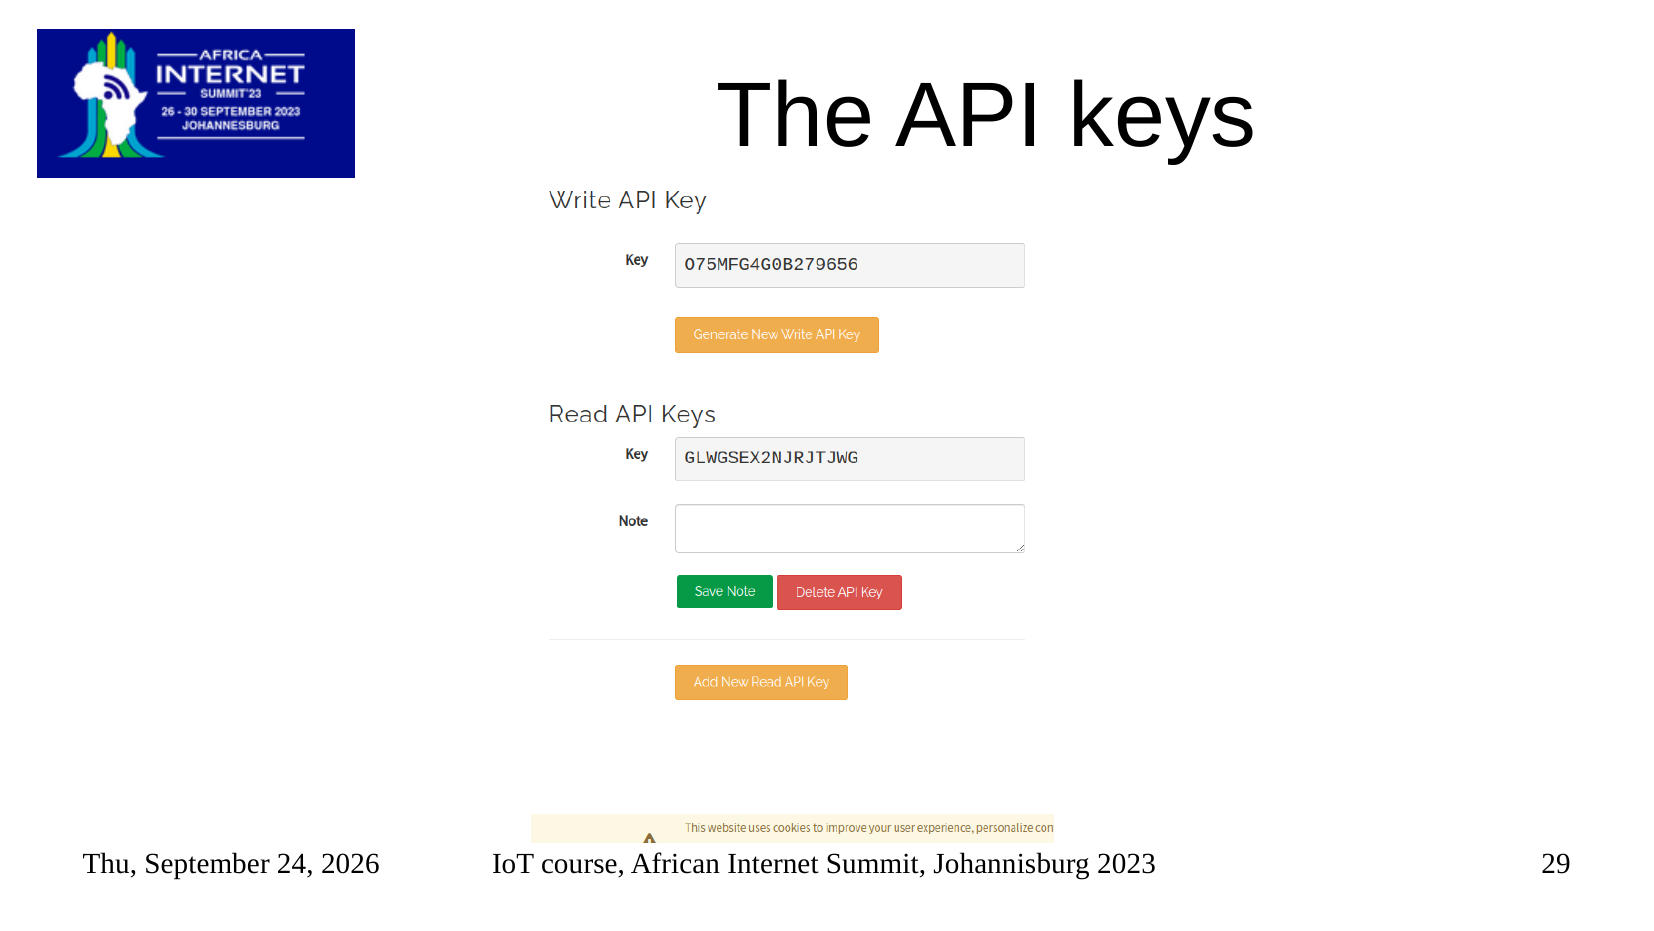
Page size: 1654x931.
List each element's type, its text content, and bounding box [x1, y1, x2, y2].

picture [531, 177, 1054, 844]
title The API keys [403, 37, 1571, 193]
picture [37, 29, 355, 178]
